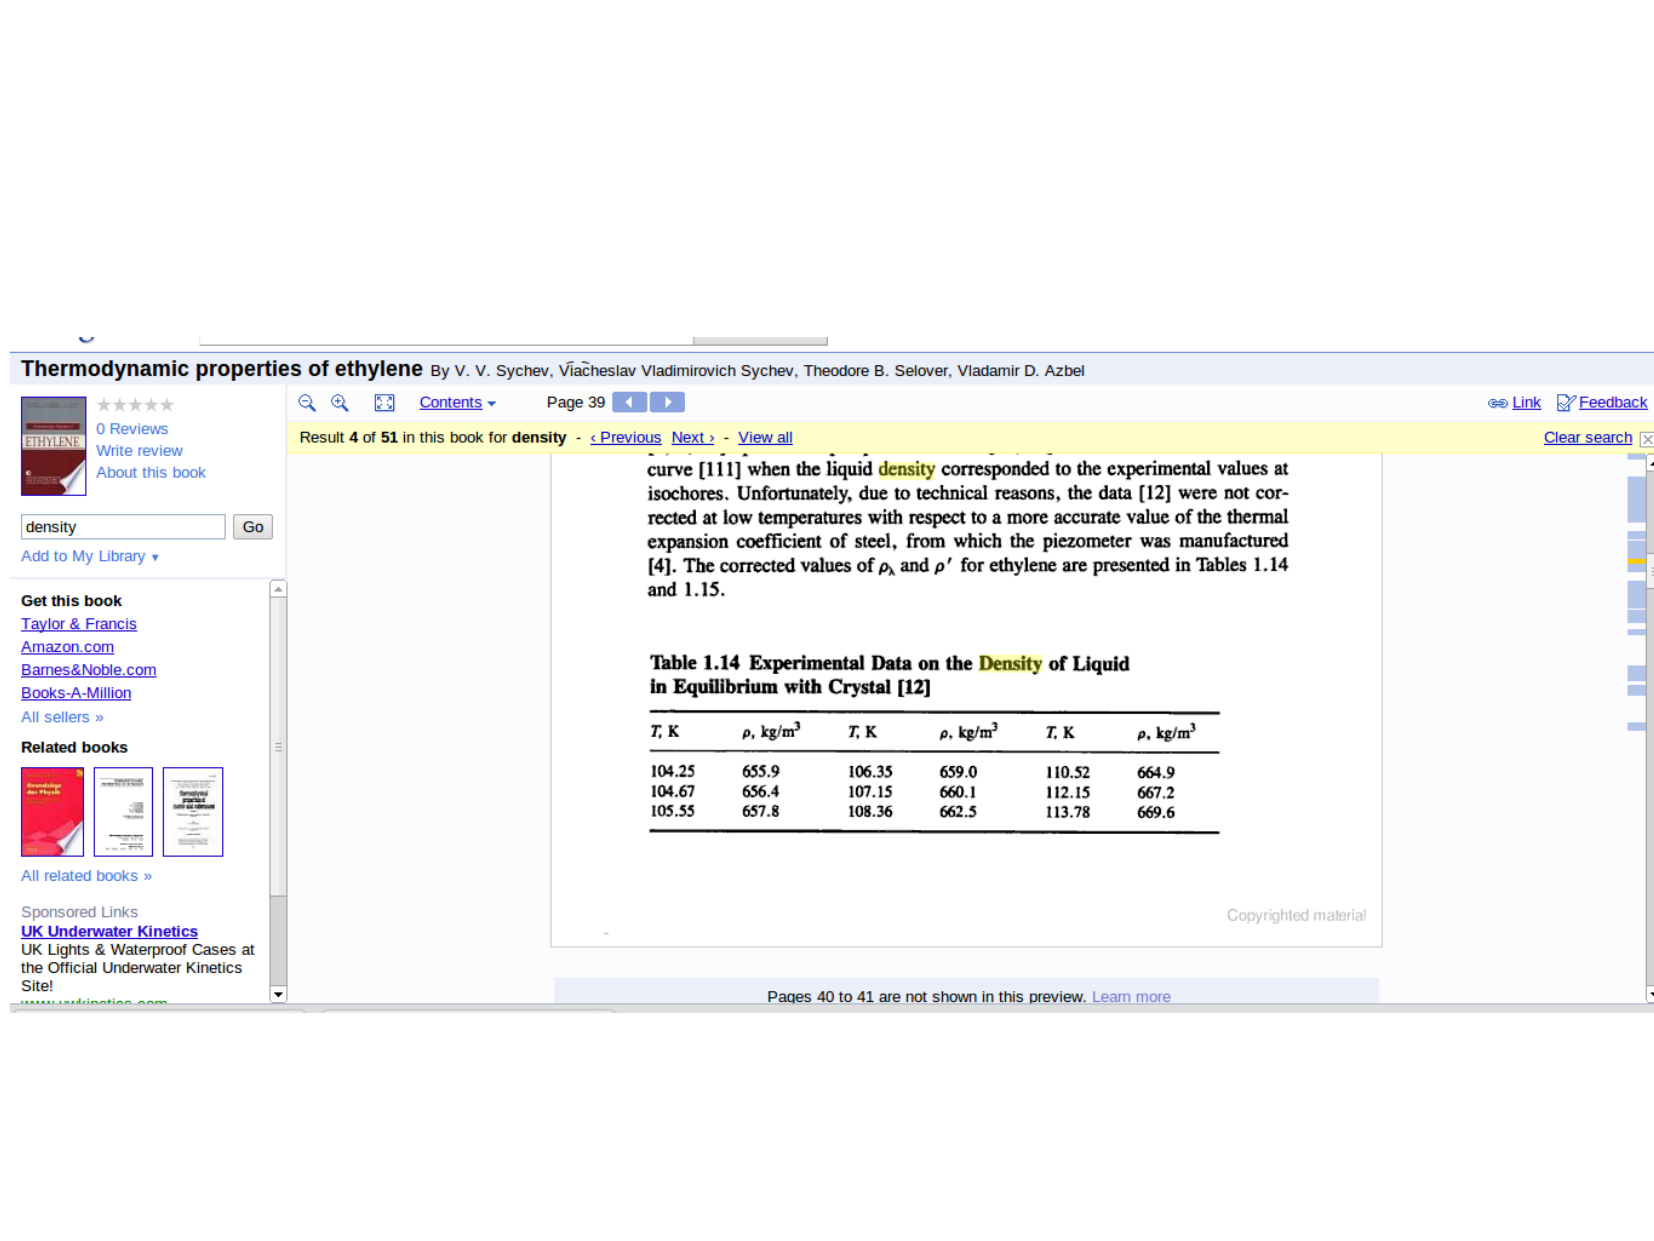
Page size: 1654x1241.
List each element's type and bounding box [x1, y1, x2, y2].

picture [9, 337, 1654, 1013]
